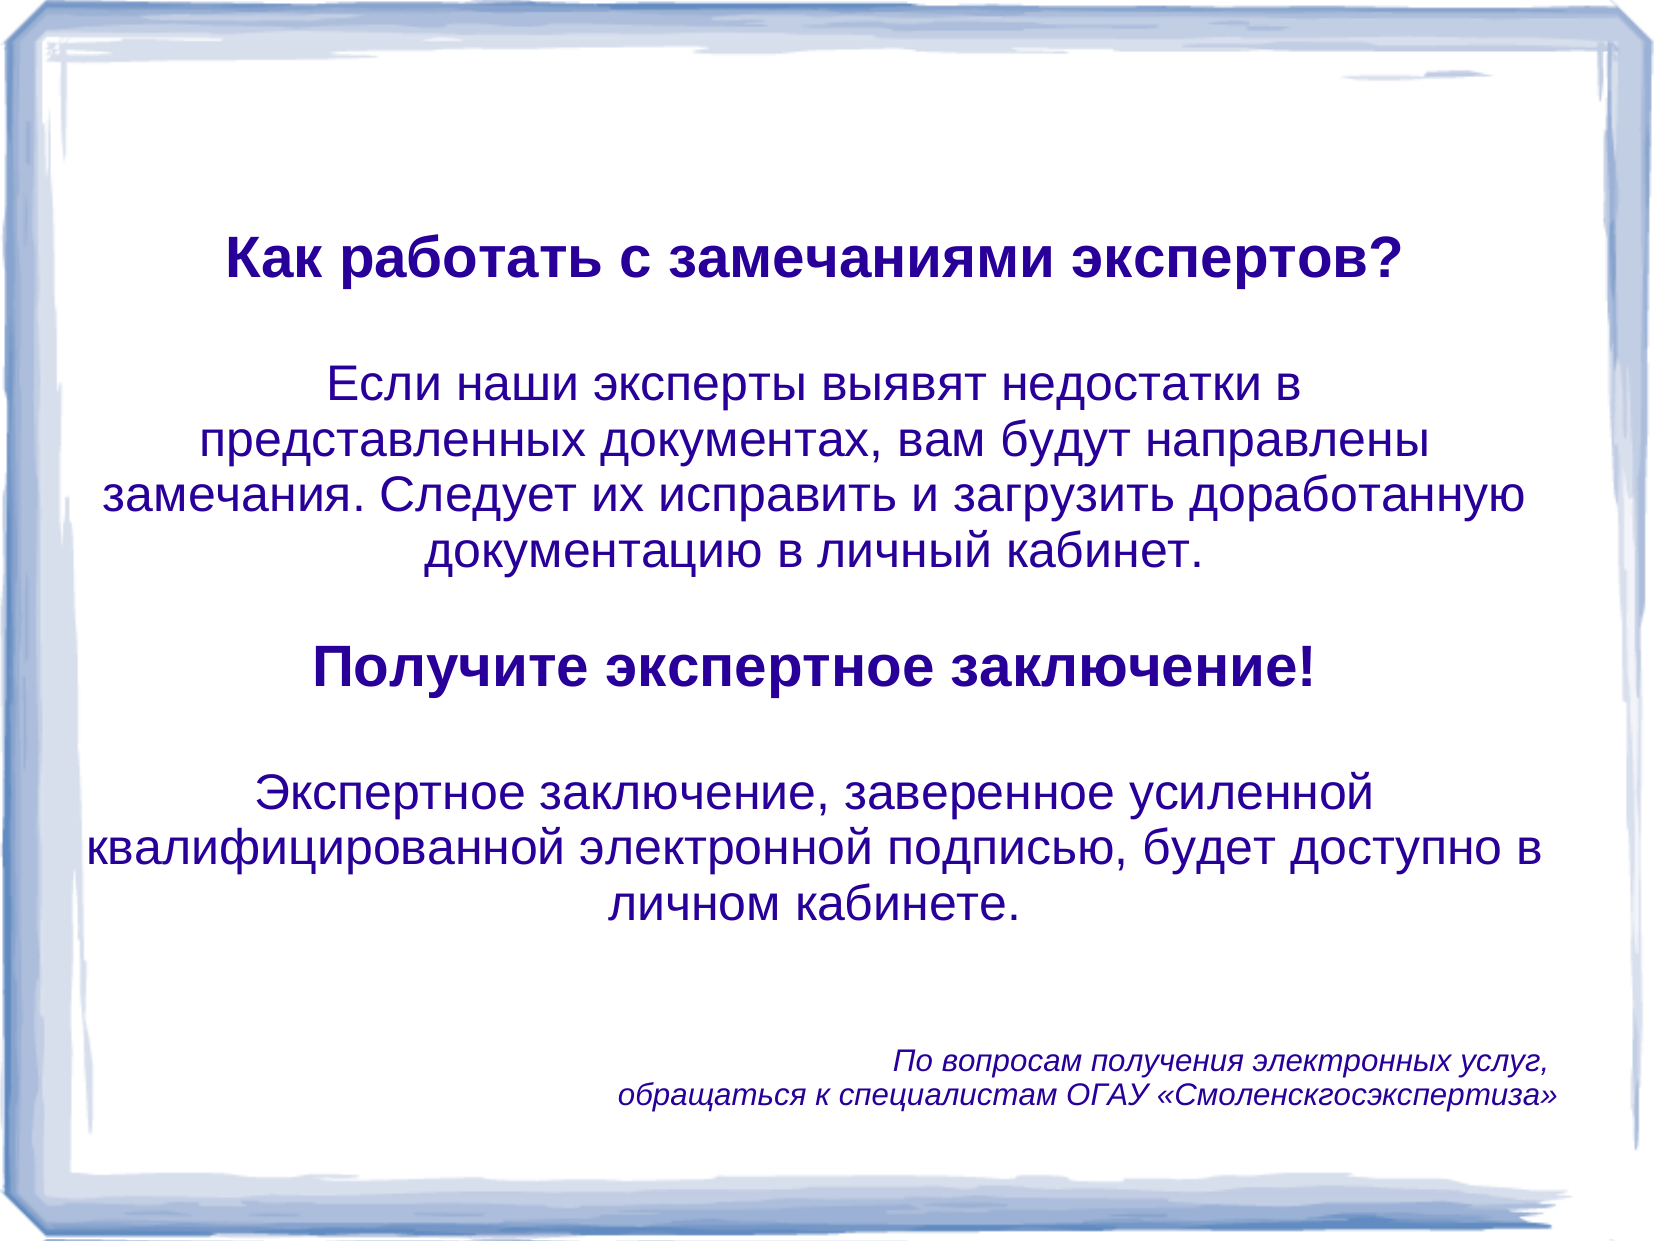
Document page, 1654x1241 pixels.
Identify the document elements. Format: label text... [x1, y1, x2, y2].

picture [0, 0, 1654, 1241]
subtitle Как работать с замечаниями экспертов? Если наши эксперты выявят недостатки в представленных документах, вам будут направлены замечания. Следует их исправить и загрузить доработанную документацию в личный кабинет. Получите экспертное заключение! Экспертное заключение, заверенное усиленной квалифицированной электронной подписью, будет доступно в личном кабинете. По вопросам получения электронных услуг, обращаться к специалистам ОГАУ «Смоленскгосэкспертиза» [70, 191, 1560, 1146]
